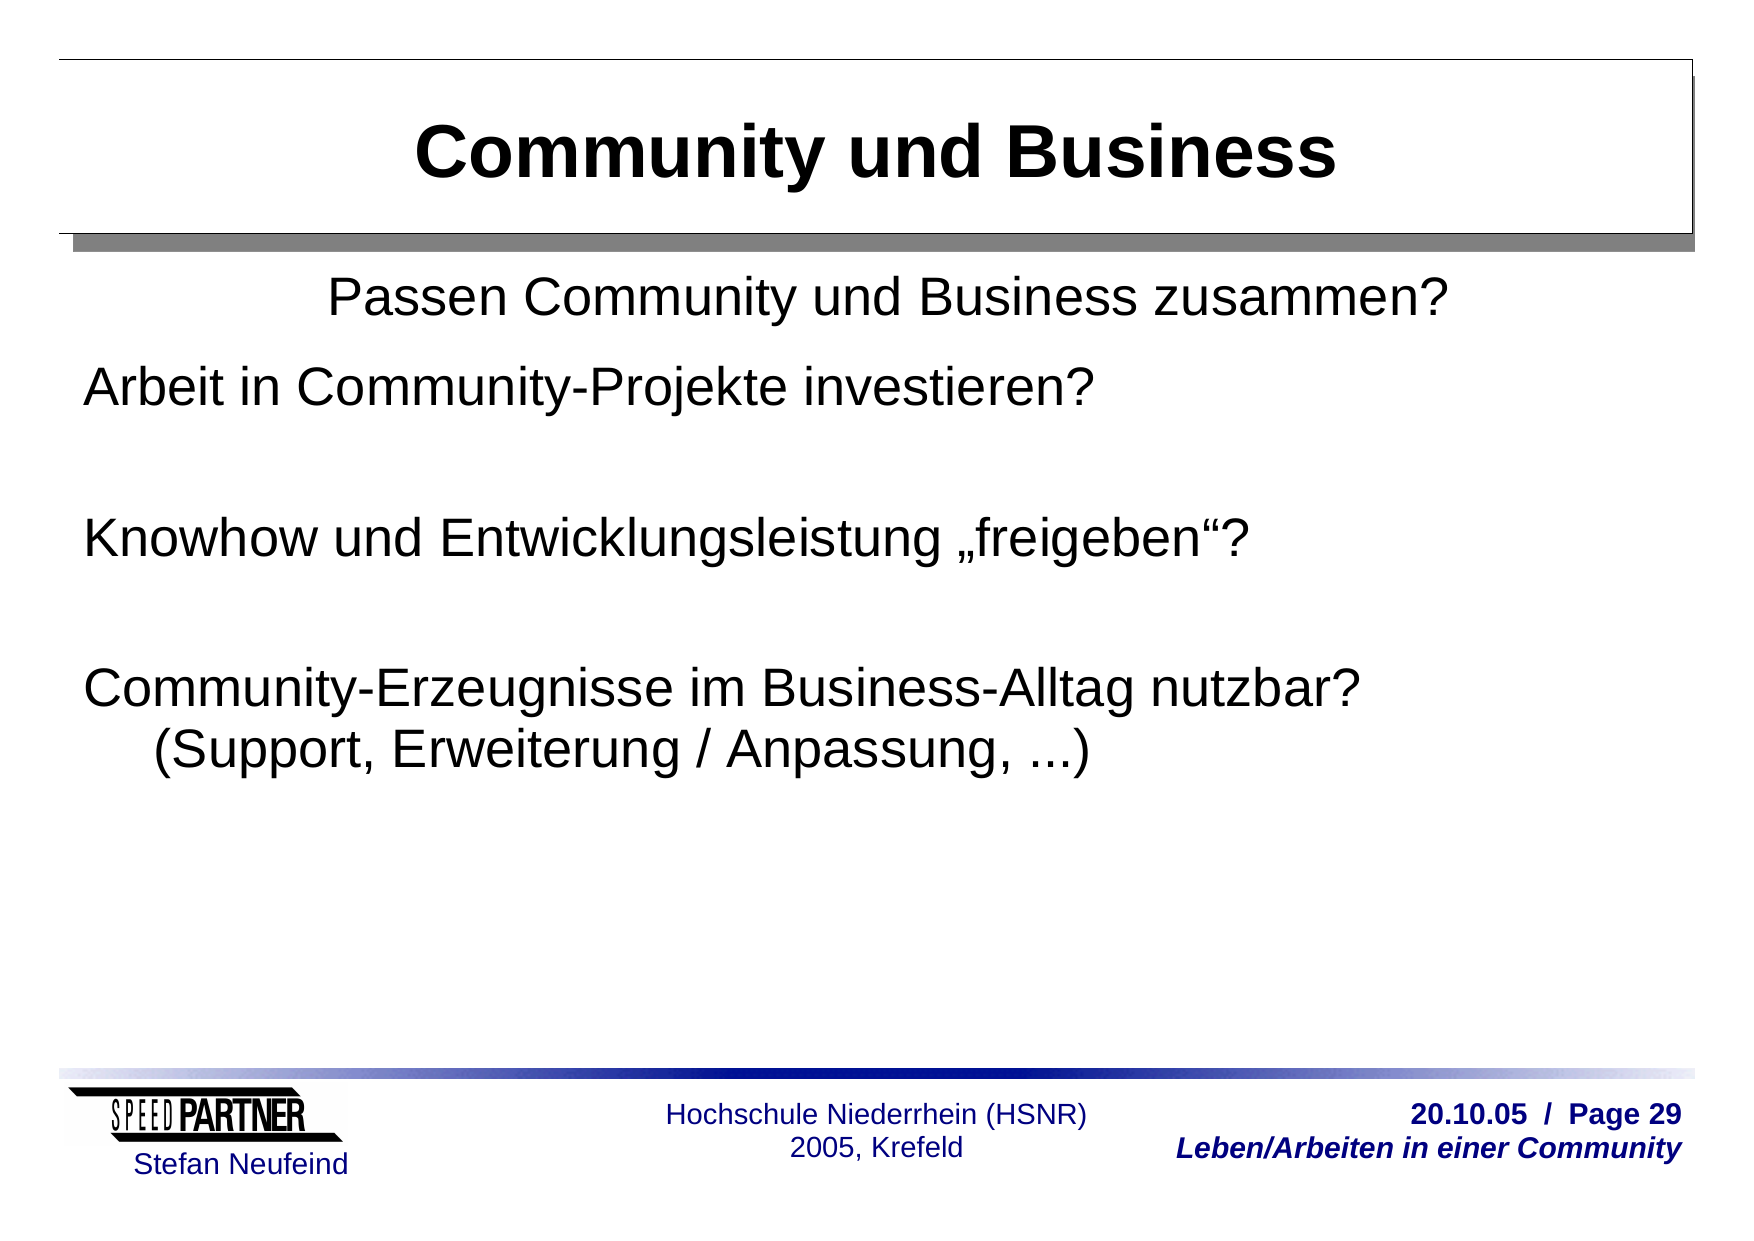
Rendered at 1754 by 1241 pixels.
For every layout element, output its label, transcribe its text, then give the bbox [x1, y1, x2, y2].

picture [59, 1068, 1695, 1079]
title Community und Business [59, 59, 1695, 244]
picture [64, 1082, 348, 1146]
list Passen Community und Business zusammen? Arbeit in Community-Projekte investieren? Knowhow und Entwicklungsleistung „freigeben“? Community-Erzeugnisse im Business-Alltag nutzbar? (Support, Erweiterung / Anpassung, ...) [71, 266, 1695, 1049]
